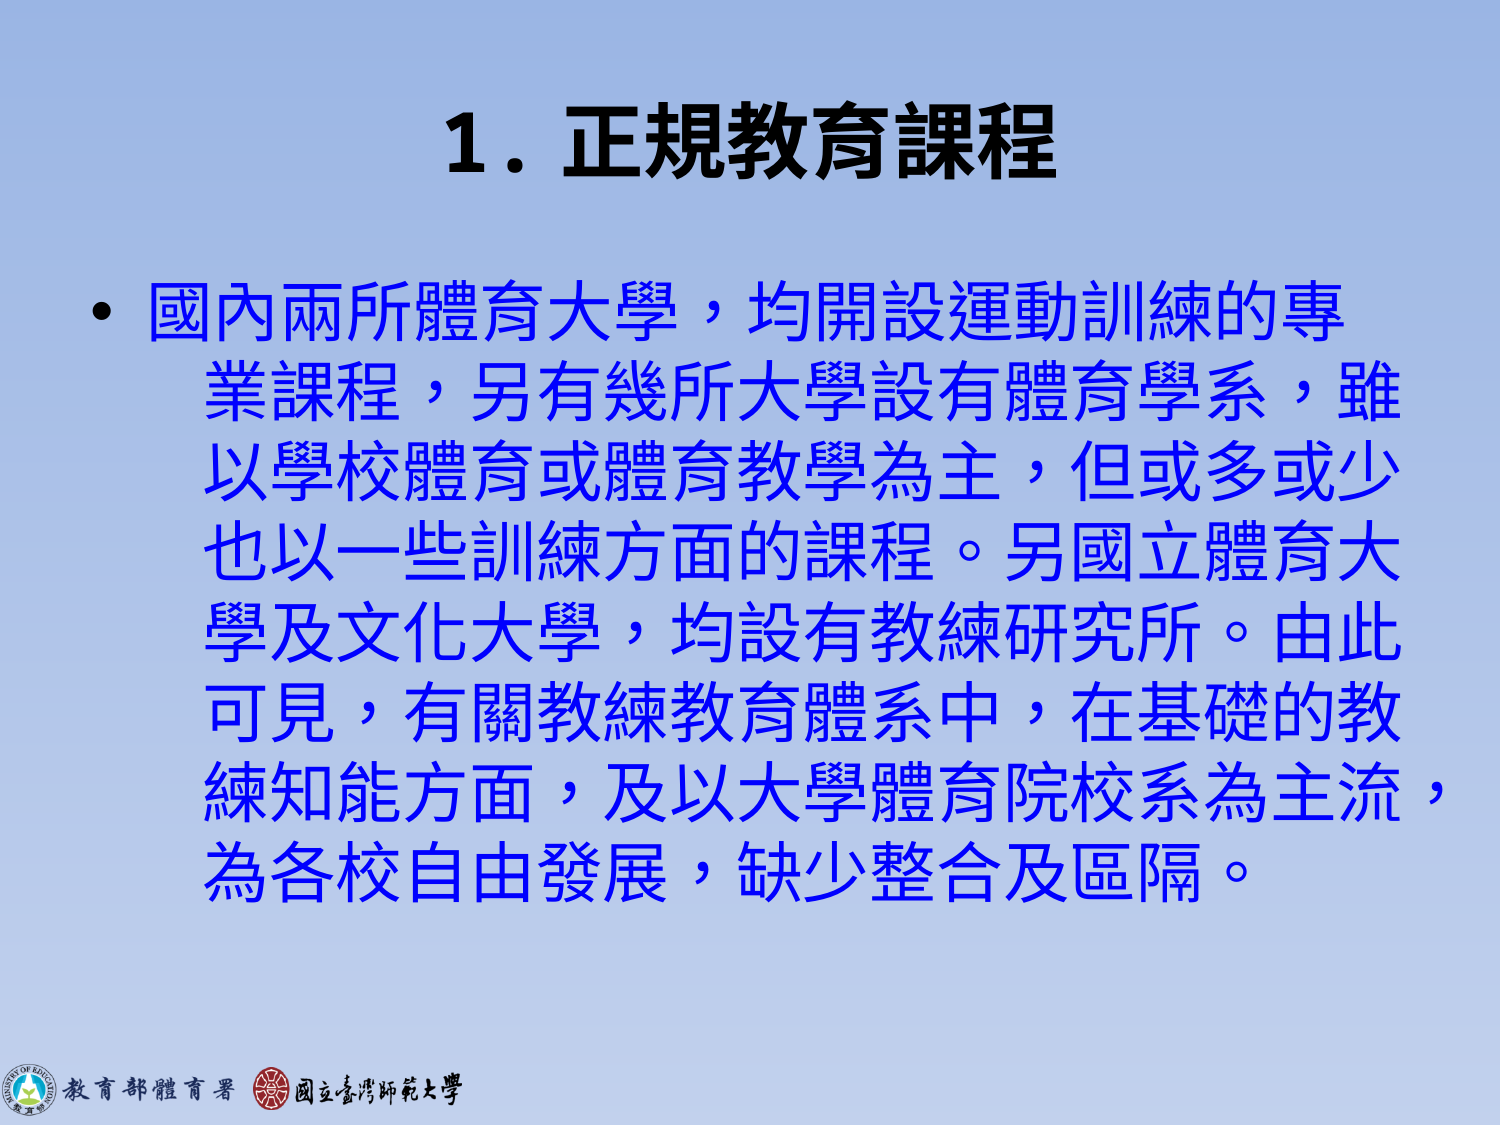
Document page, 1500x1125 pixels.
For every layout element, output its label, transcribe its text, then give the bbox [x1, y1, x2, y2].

title 1.正規教育課程 [75, 45, 1426, 233]
list 國內兩所體育大學，均開設運動訓練的專業課程，另有幾所大學設有體育學系，雖以學校體育或體育教學為主，但或多或少也以一些訓練方面的課程。另國立體育大學及文化大學，均設有教練研究所。由此可見，有關教練教育體系中，在基礎的教練知能方面，及以大學體育院校系為主流，為各校自由發展，缺少整合及區隔。 [75, 262, 1426, 1005]
